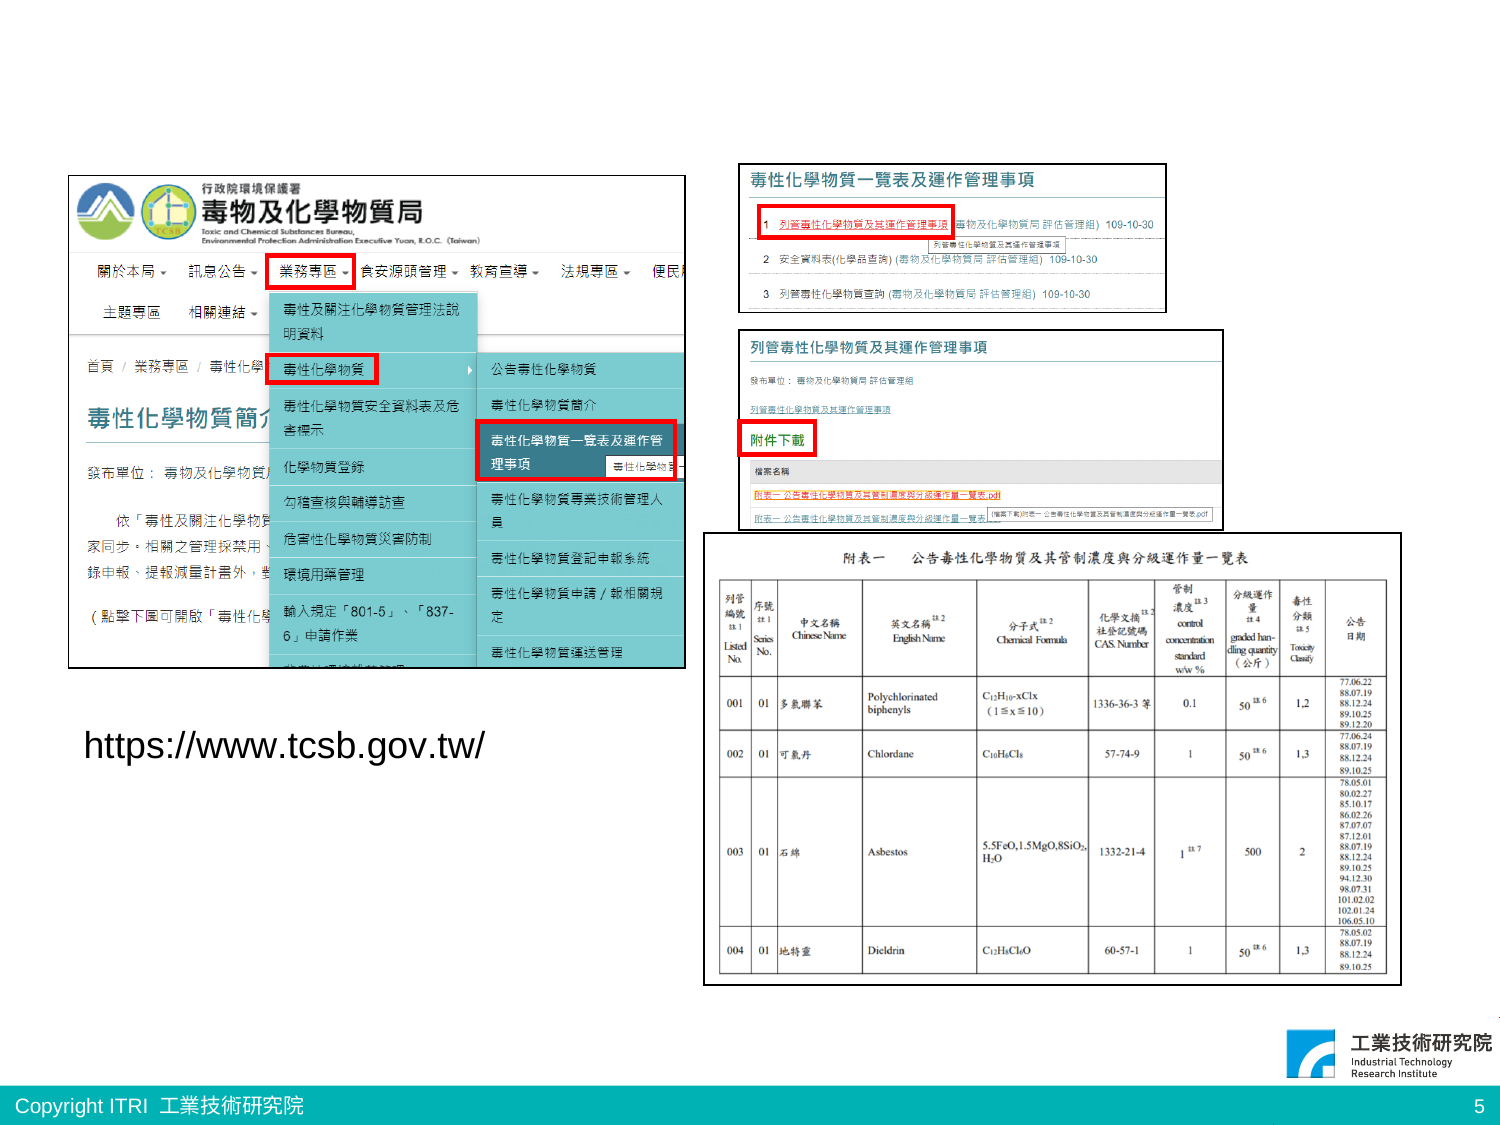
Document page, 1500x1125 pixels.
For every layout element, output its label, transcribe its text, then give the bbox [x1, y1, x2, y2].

picture [739, 164, 1166, 312]
picture [69, 176, 685, 667]
picture [739, 330, 1222, 530]
picture [704, 533, 1401, 985]
text_box <編號> [1406, 1085, 1500, 1125]
text_box https://www.tcsb.gov.tw/ [68, 713, 501, 774]
picture [742, 424, 813, 452]
